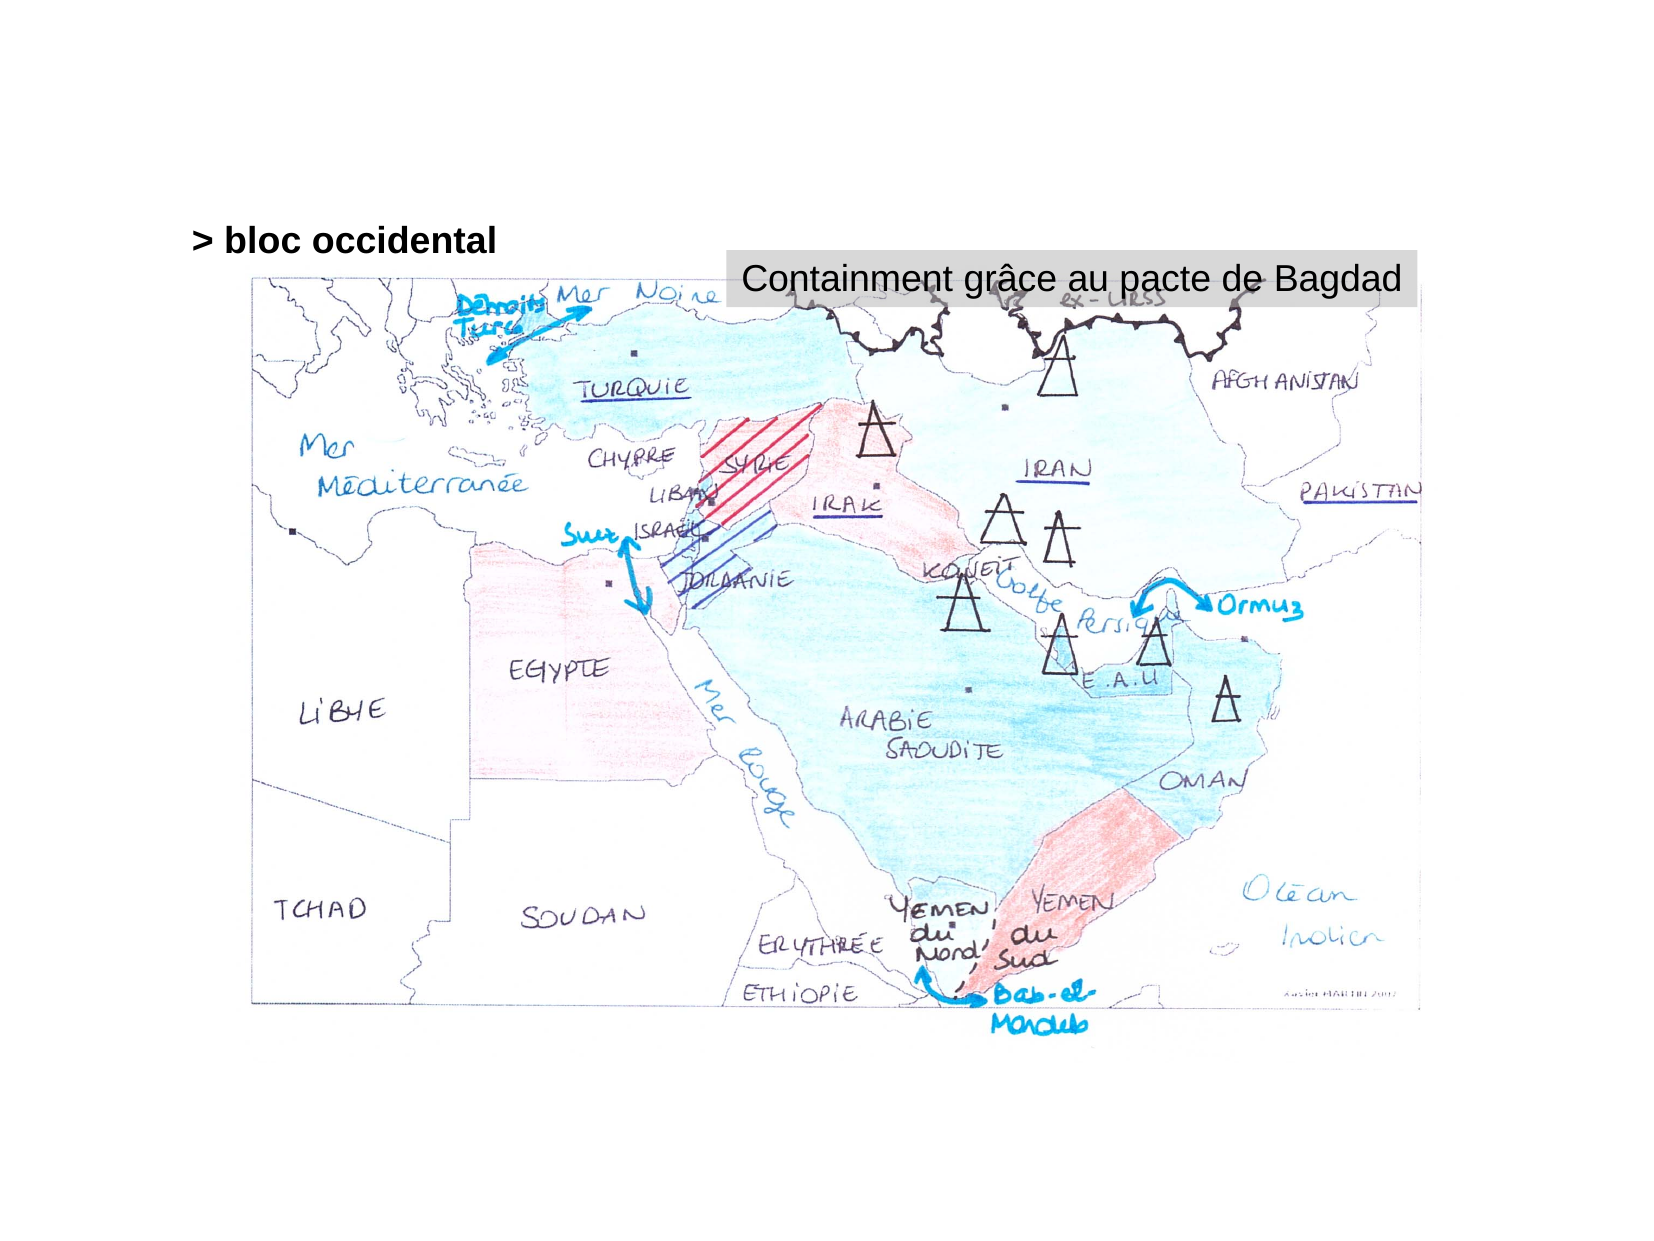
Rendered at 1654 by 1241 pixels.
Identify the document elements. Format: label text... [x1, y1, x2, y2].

picture [236, 265, 1464, 1063]
text_box > bloc occidental [177, 212, 513, 271]
text_box Containment grâce au pacte de Bagdad [726, 250, 1418, 308]
